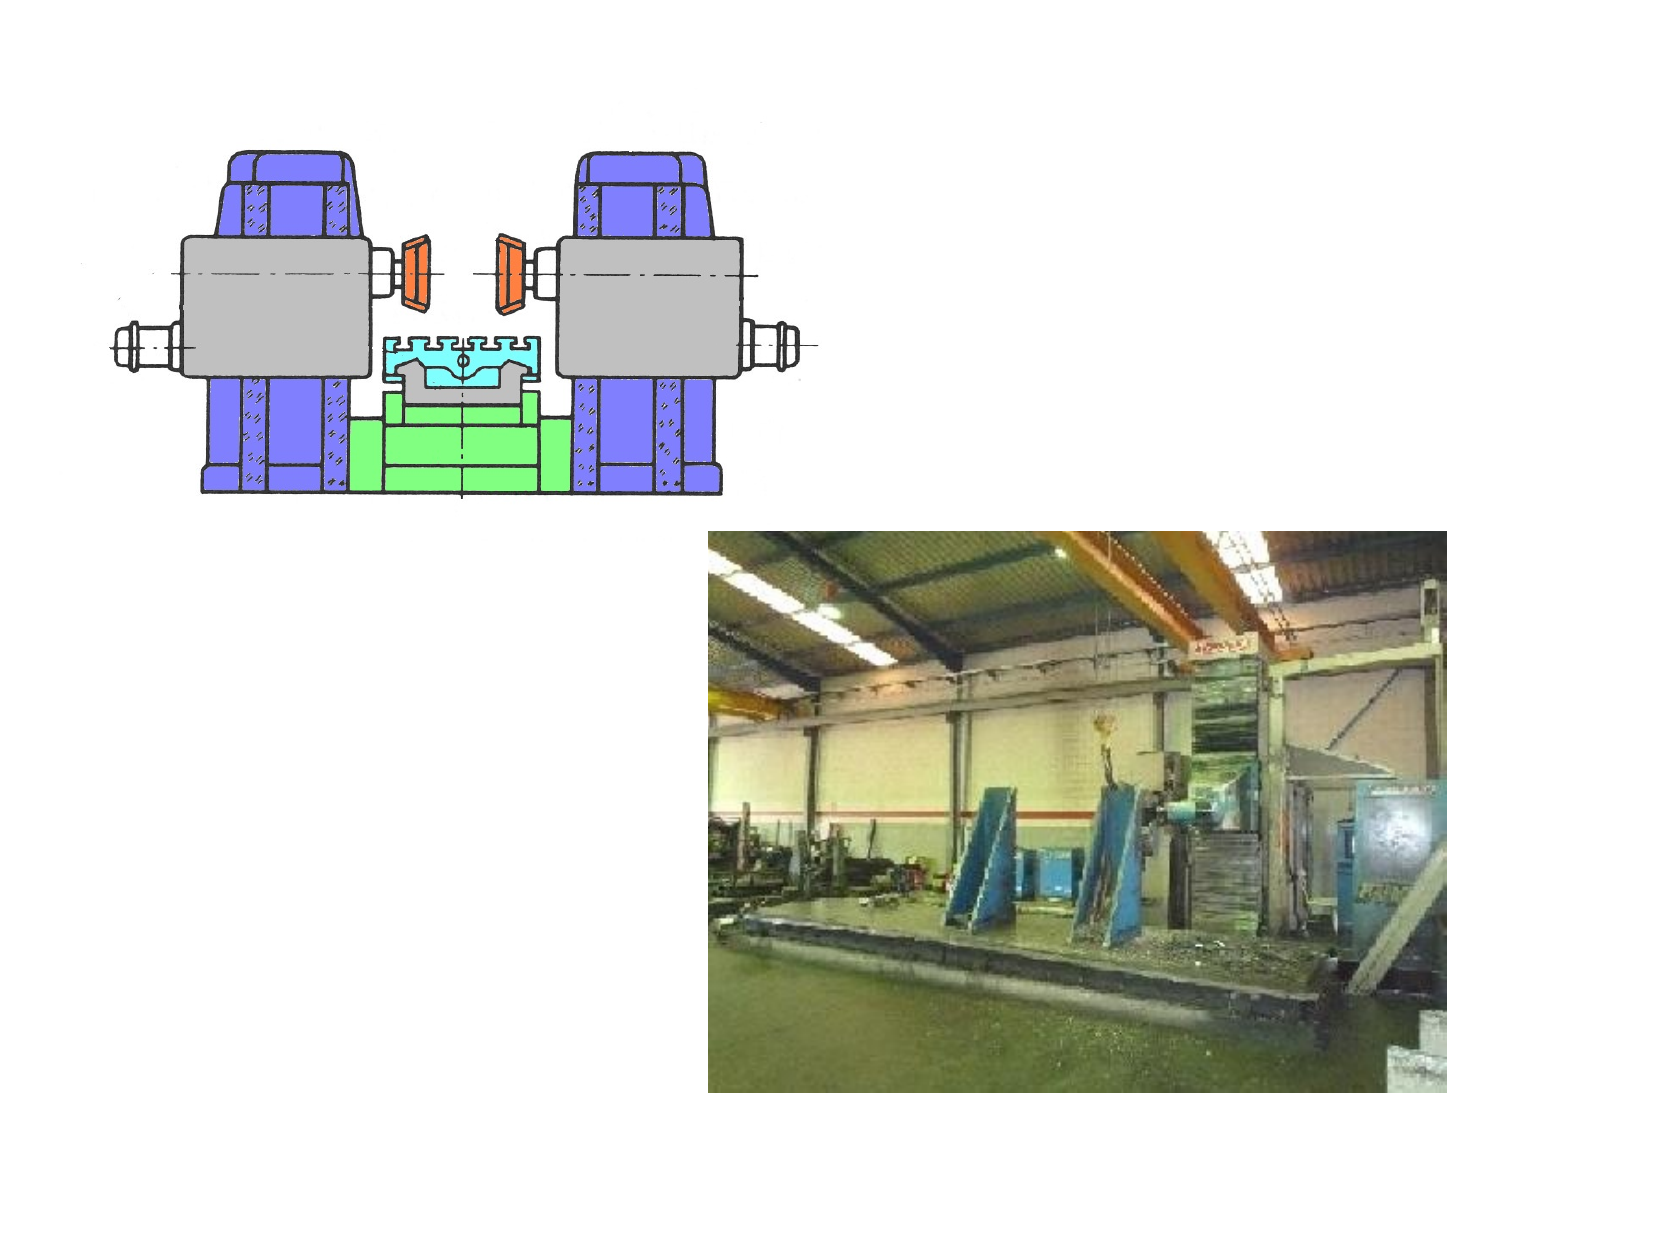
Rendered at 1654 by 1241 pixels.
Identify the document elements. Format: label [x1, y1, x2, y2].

subtitle [82, 49, 1571, 1109]
picture [59, 88, 1447, 1093]
